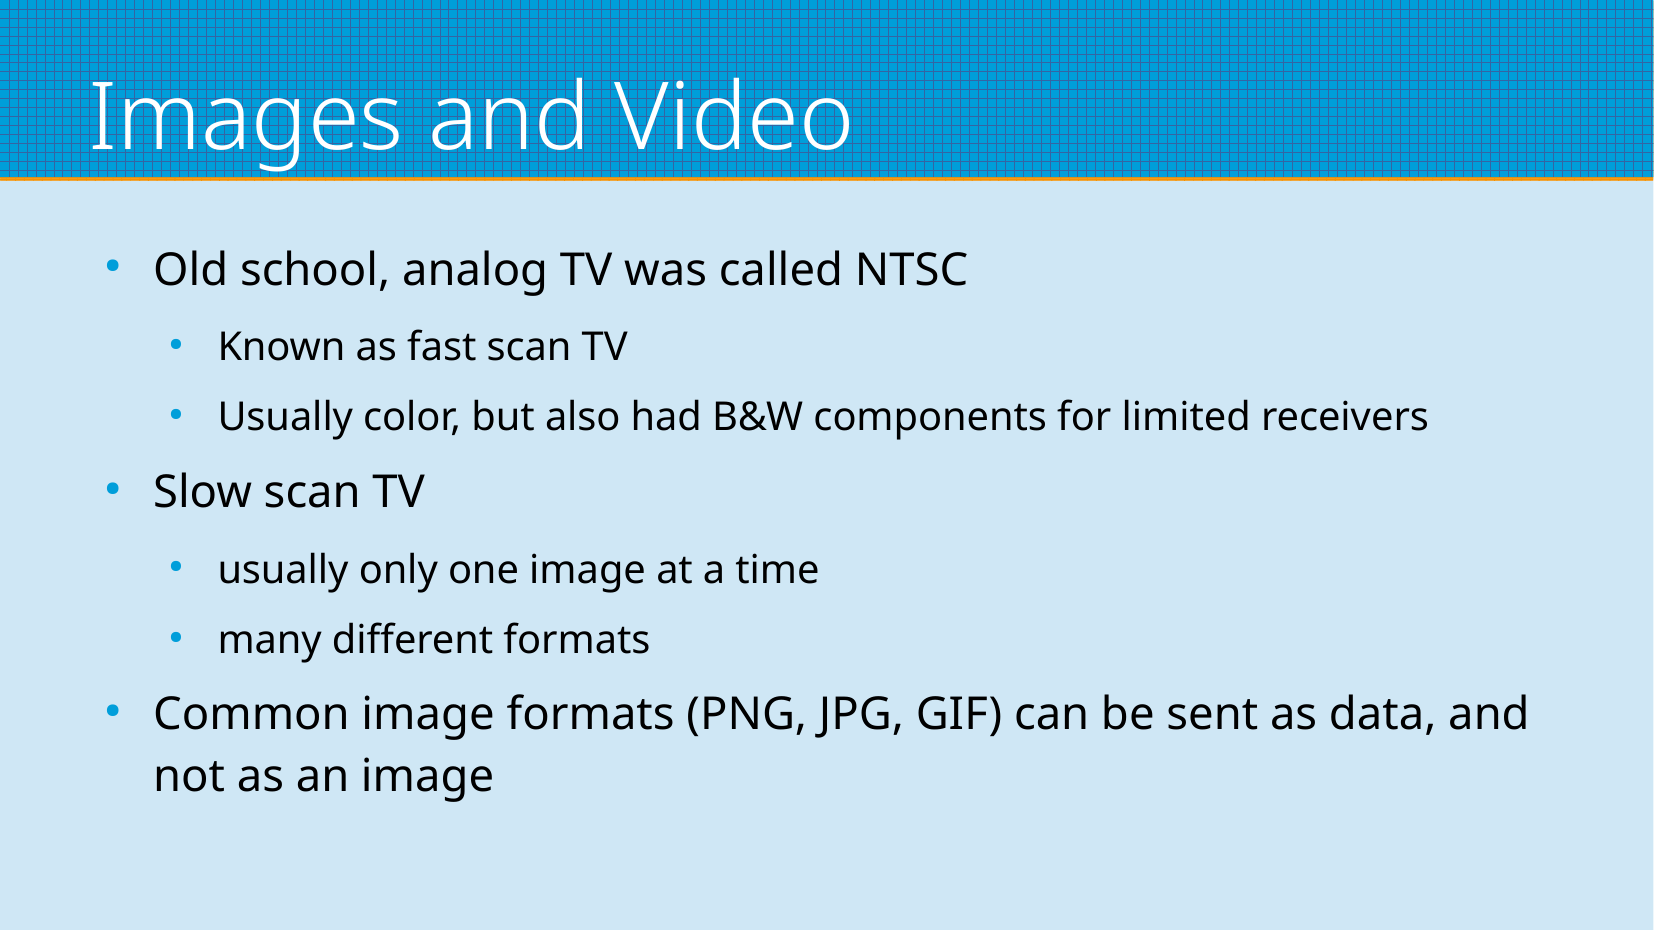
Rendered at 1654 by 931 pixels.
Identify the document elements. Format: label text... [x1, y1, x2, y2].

title Images and Video [88, 14, 1565, 178]
list Old school, analog TV was called NTSC Known as fast scan TV Usually color, but also had B&W components for limited receivers Slow scan TV usually only one image at a time many different formats Common image formats (PNG, JPG, GIF) can be sent as data, and not as an image [88, 236, 1565, 813]
